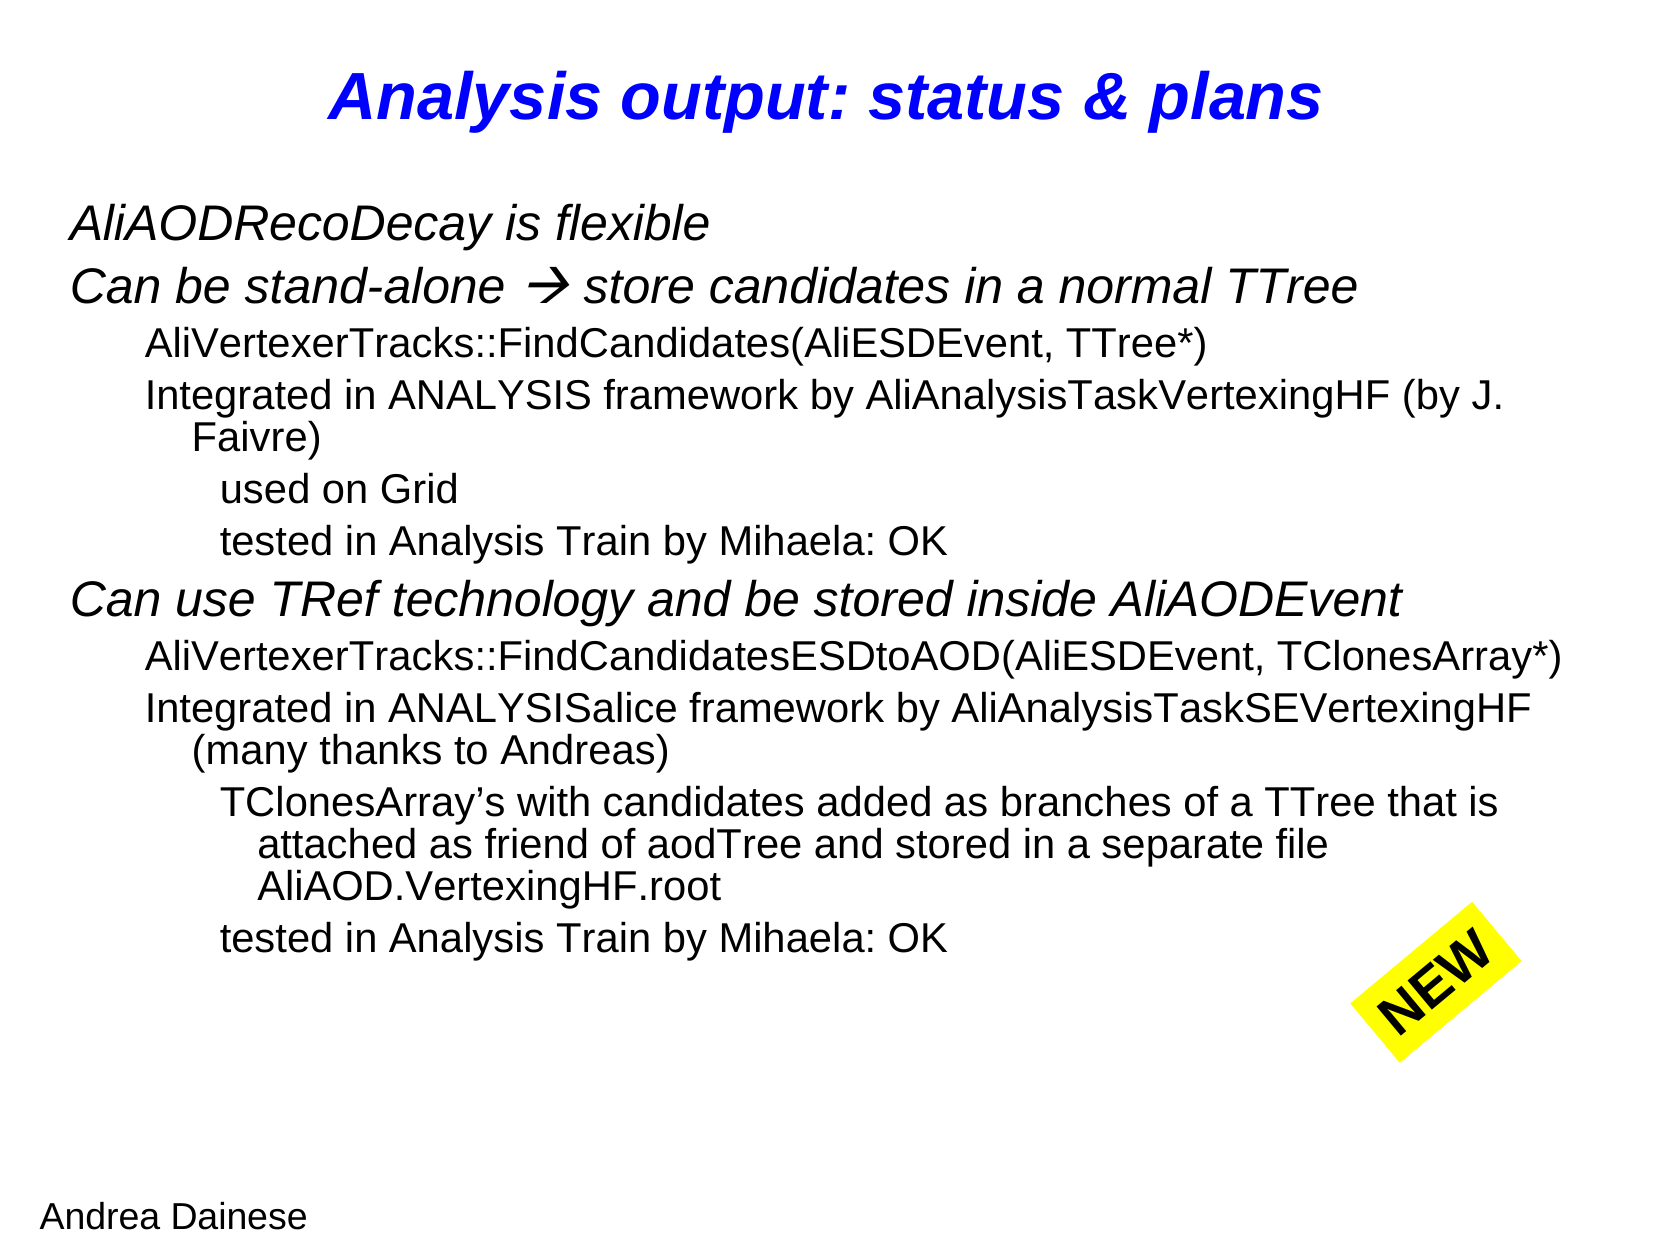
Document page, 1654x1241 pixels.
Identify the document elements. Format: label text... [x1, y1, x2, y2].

title Analysis output: status & plans [124, 41, 1530, 152]
text_box Andrea Dainese [24, 1188, 323, 1241]
text_box NEW [1350, 901, 1522, 1063]
list AliAODRecoDecay is flexible Can be stand-alone  store candidates in a normal TTree AliVertexerTracks::FindCandidates(AliESDEvent, TTree*) Integrated in ANALYSIS framework by AliAnalysisTaskVertexingHF (by J. Faivre) used on Grid tested in Analysis Train by Mihaela: OK Can use TRef technology and be stored inside AliAODEvent AliVertexerTracks::FindCandidatesESDtoAOD(AliESDEvent, TClonesArray*) Integrated in ANALYSISalice framework by AliAnalysisTaskSEVertexingHF (many thanks to Andreas) TClonesArray’s with candidates added as branches of a TTree that is attached as friend of aodTree and stored in a separate file AliAOD.VertexingHF.root tested in Analysis Train by Mihaela: OK [55, 192, 1654, 1213]
